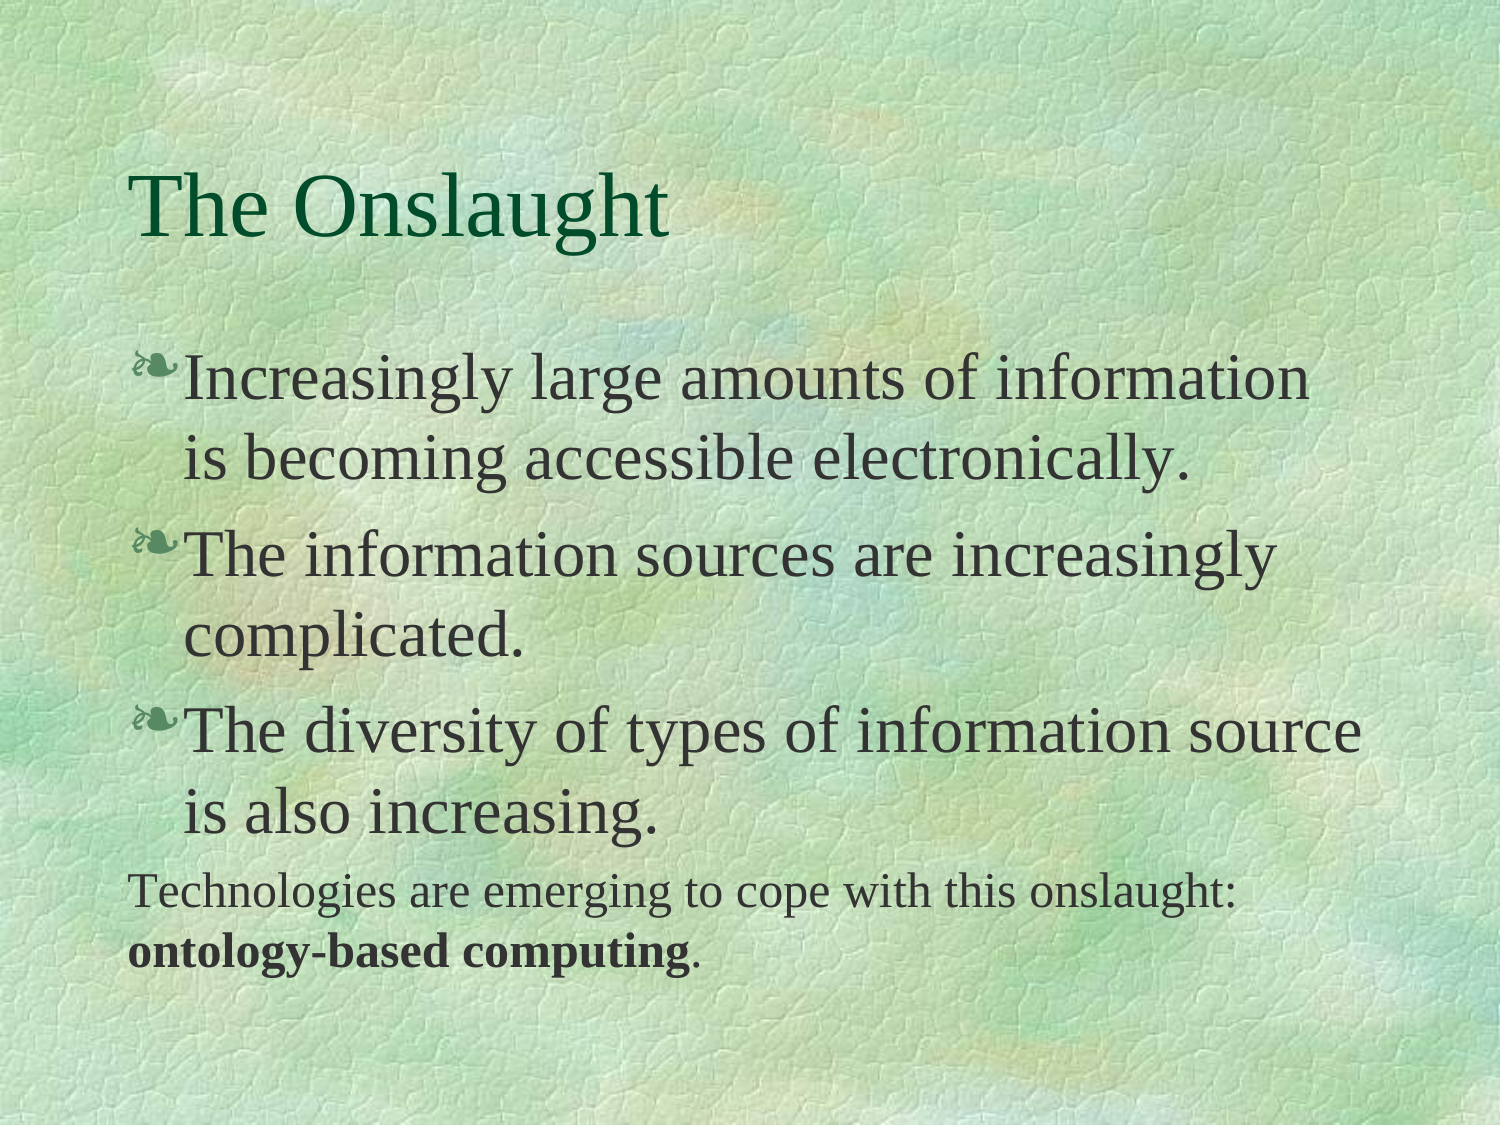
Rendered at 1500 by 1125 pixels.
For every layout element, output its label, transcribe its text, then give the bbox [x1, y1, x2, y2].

text_box Technologies are emerging to cope with this onslaught: ontology-based computing. [112, 849, 1388, 1050]
picture [0, 0, 1500, 1125]
title The Onslaught [112, 74, 1388, 263]
list Increasingly large amounts of information is becoming accessible electronically. The information sources are increasingly complicated. The diversity of types of information source is also increasing. [112, 324, 1388, 849]
